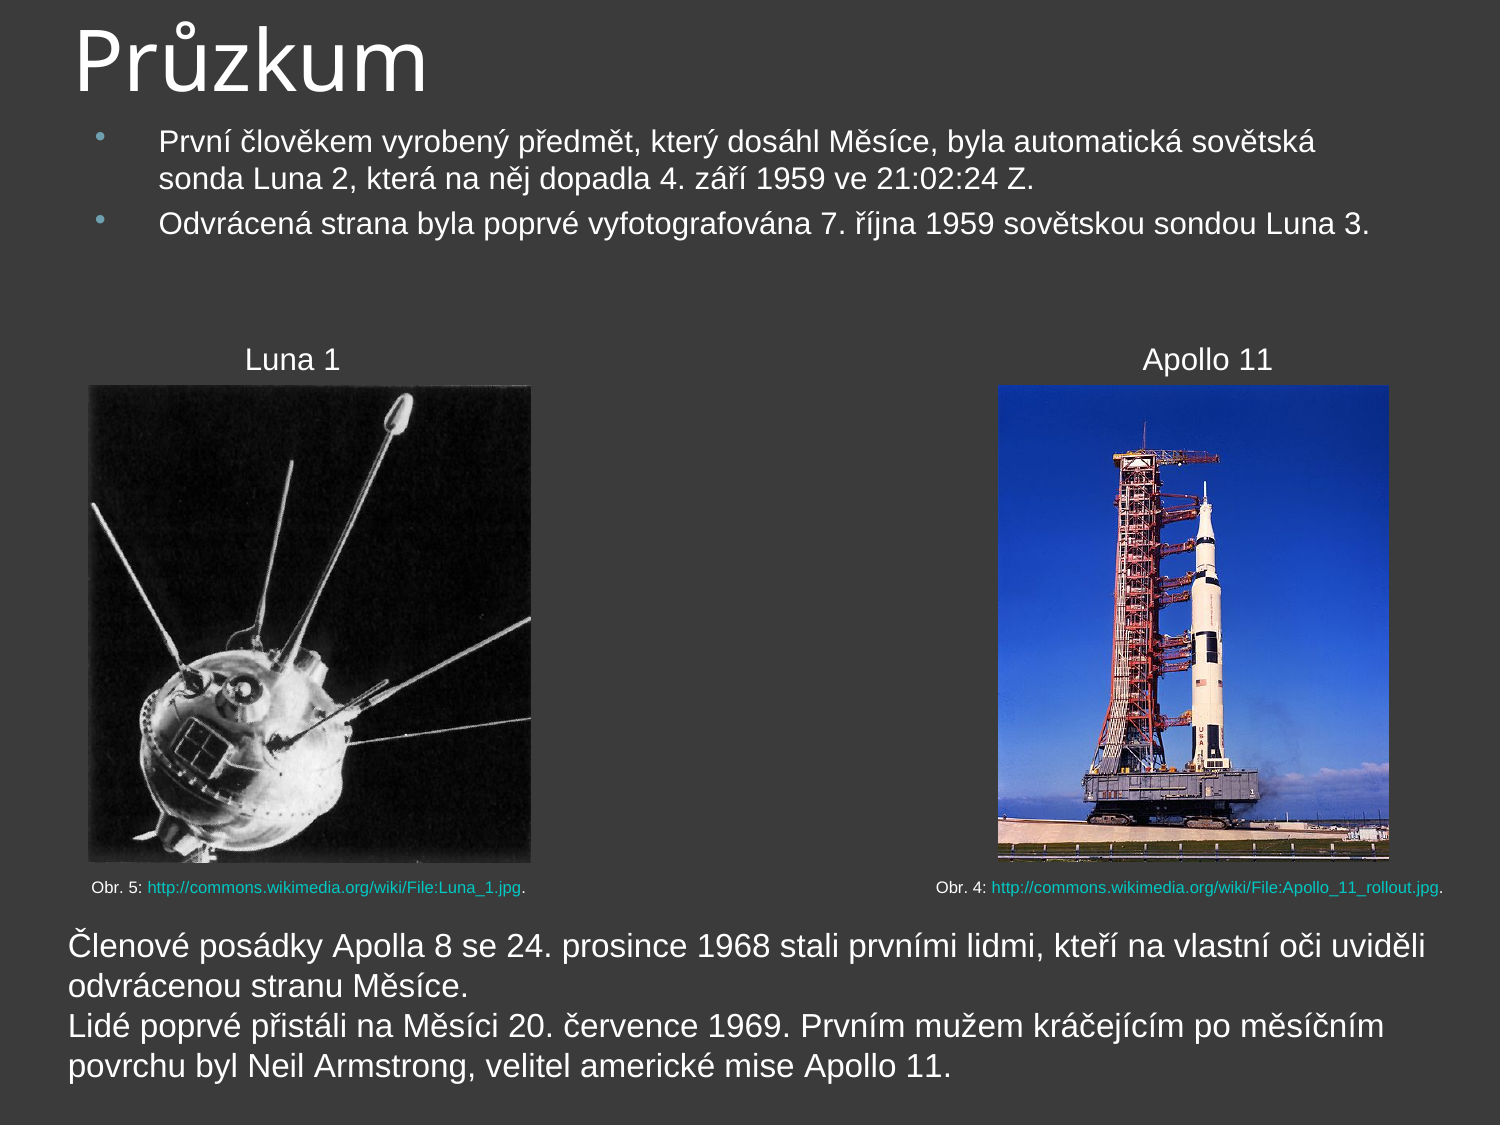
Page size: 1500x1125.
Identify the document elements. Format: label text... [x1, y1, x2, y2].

title Průzkum [64, 0, 1415, 116]
text_box Členové posádky Apolla 8 se 24. prosince 1968 stali prvními lidmi, kteří na vlastní oči uviděli odvrácenou stranu Měsíce. Lidé poprvé přistáli na Měsíci 20. července 1969. Prvním mužem kráčejícím po měsíčním povrchu byl Neil Armstrong, velitel americké mise Apollo 11. [53, 916, 1447, 1125]
picture [998, 385, 1389, 862]
text_box Obr. 4: http://commons.wikimedia.org/wiki/File:Apollo_11_rollout.jpg. [921, 869, 1500, 905]
text_box Obr. 5: http://commons.wikimedia.org/wiki/File:Luna_1.jpg. [76, 869, 550, 905]
picture [88, 385, 531, 864]
list První člověkem vyrobený předmět, který dosáhl Měsíce, byla automatická sovětská sonda Luna 2, která na něj dopadla 4. září 1959 ve 21:02:24 Z. Odvrácená strana byla poprvé vyfotografována 7. října 1959 sovětskou sondou Luna 3. Luna 1 Apollo 11 [75, 113, 1426, 409]
